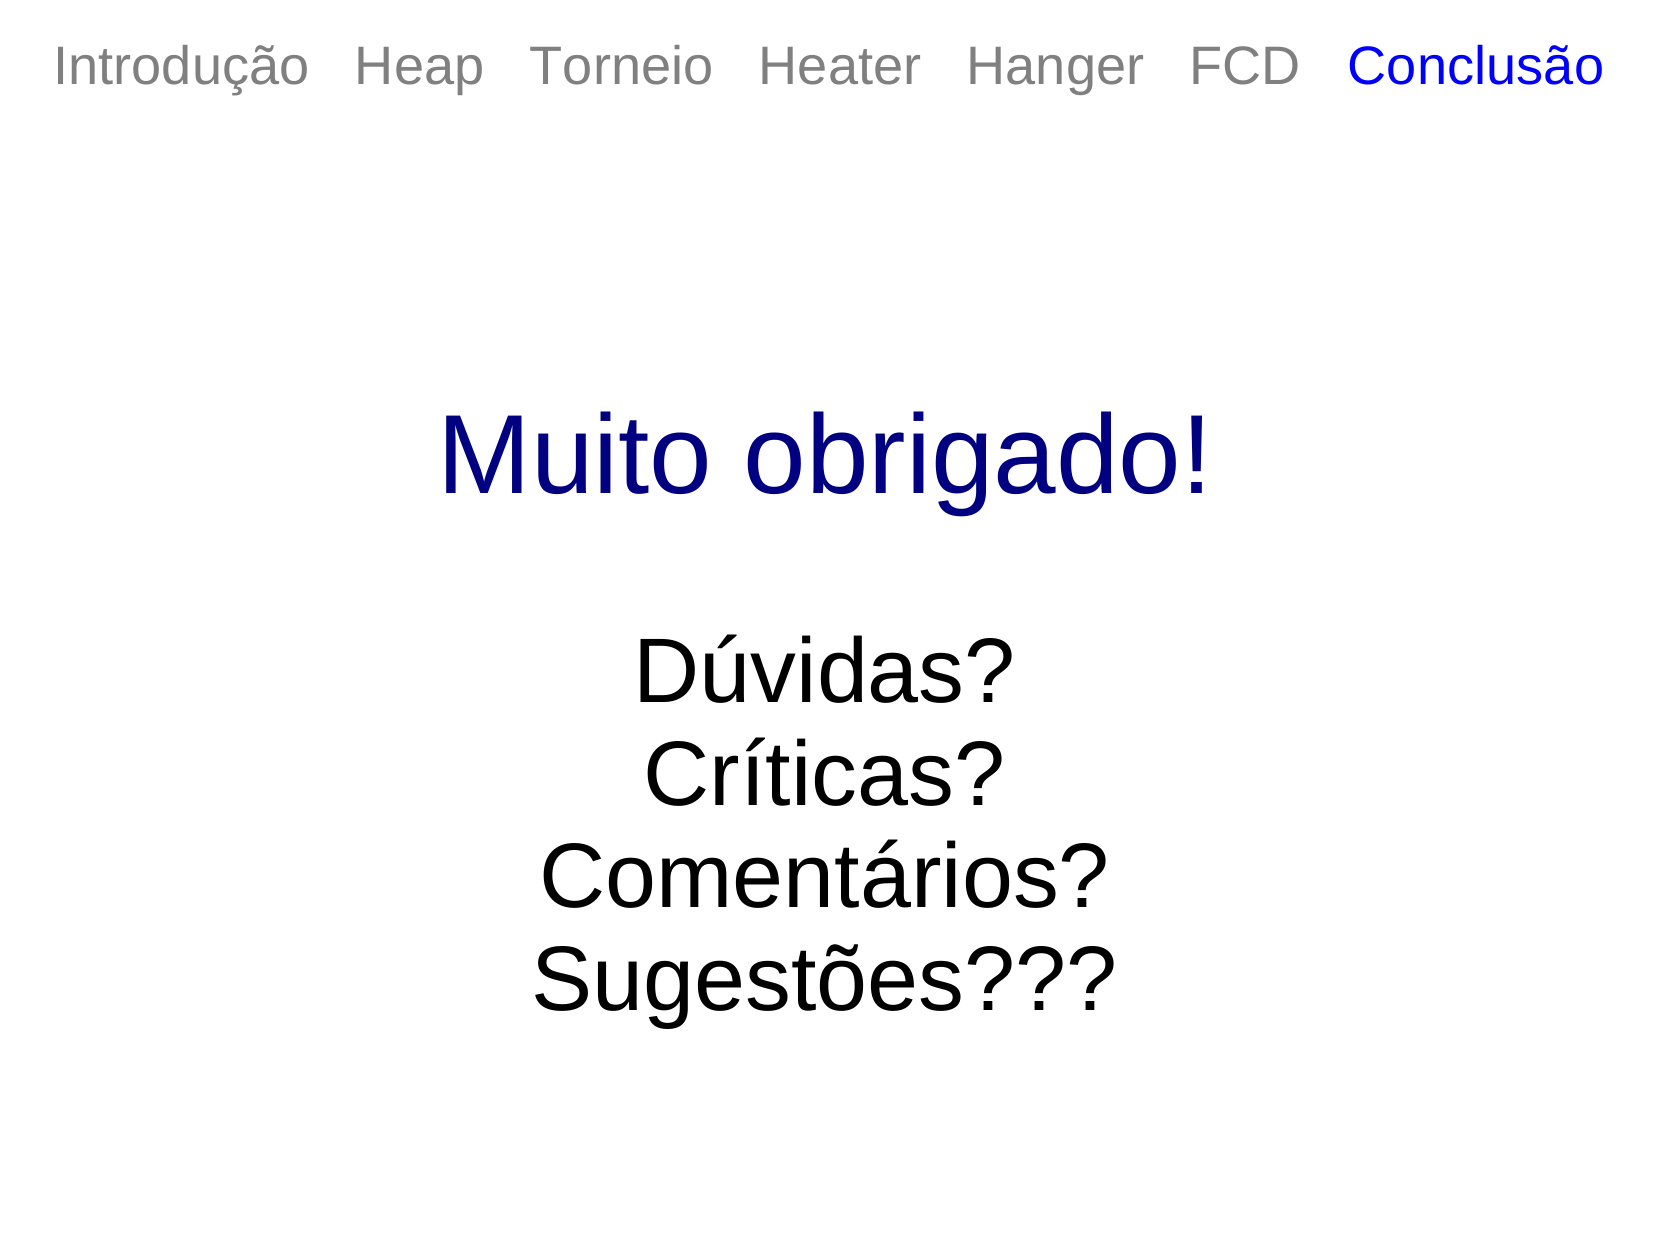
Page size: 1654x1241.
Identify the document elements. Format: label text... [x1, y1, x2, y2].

title Muito obrigado! Dúvidas? Críticas? Comentários? Sugestões??? [118, 391, 1531, 1030]
text_box Introdução Heap Torneio Heater Hanger FCD Conclusão [30, 35, 1629, 96]
